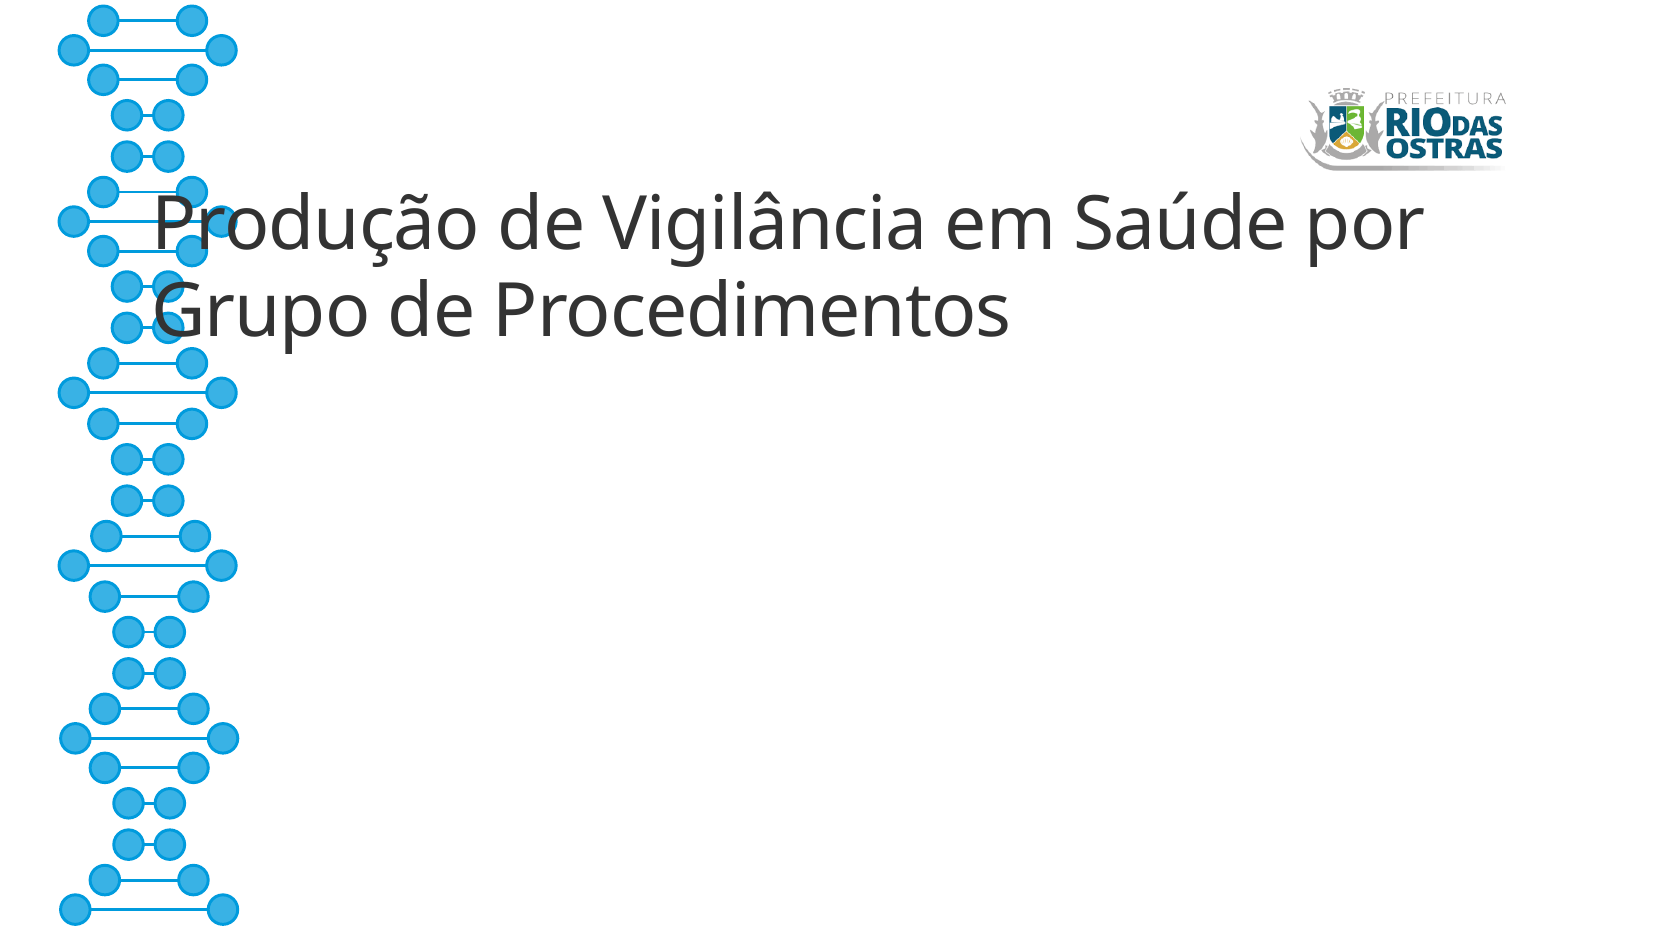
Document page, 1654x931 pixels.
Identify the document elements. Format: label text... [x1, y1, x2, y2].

title Produção de Vigilância em Saúde por Grupo de Procedimentos [151, 116, 1654, 355]
picture [1299, 88, 1507, 171]
